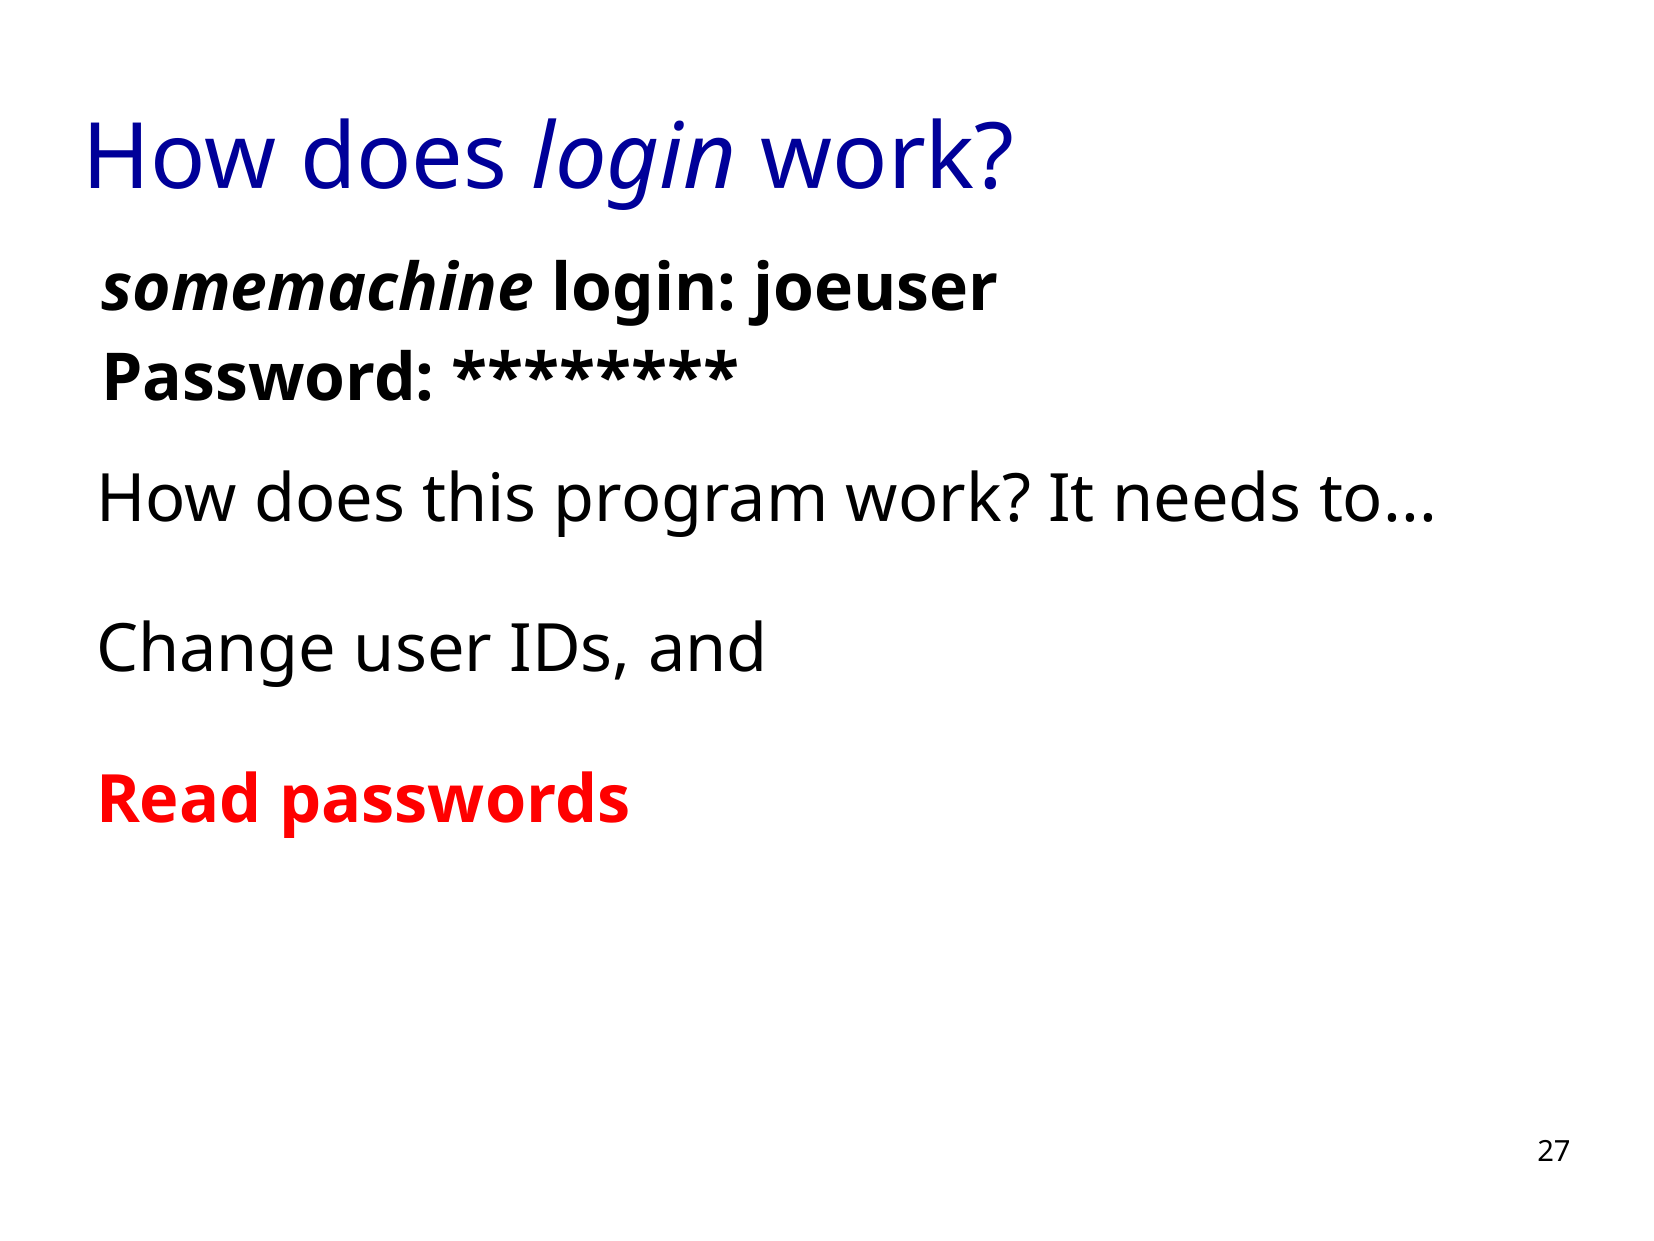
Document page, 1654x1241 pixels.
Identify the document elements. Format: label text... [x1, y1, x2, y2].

title How does login work? [82, 49, 1571, 257]
text_box somemachine login: joeuser Password: ******** [65, 240, 1351, 421]
list How does this program work? It needs to... Change user IDs, and Read passwords [60, 450, 1571, 1096]
